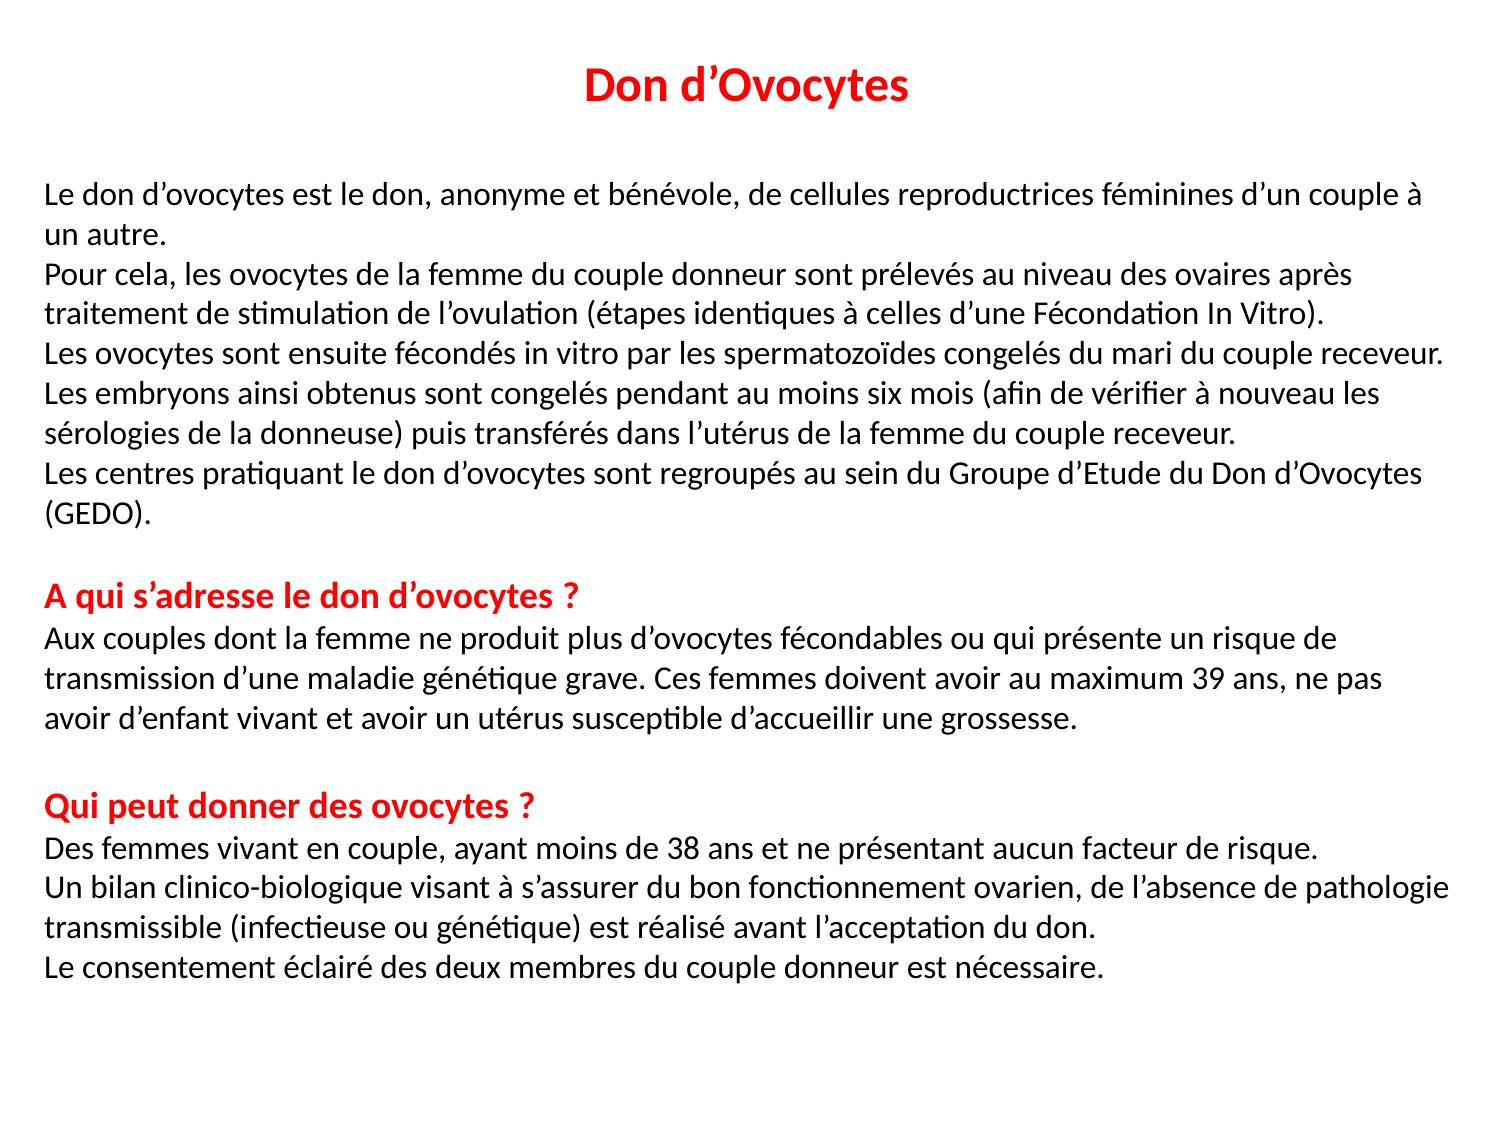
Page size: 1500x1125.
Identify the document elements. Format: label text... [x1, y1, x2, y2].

text_box Don d’Ovocytes Le don d’ovocytes est le don, anonyme et bénévole, de cellules reproductrices féminines d’un couple à un autre. Pour cela, les ovocytes de la femme du couple donneur sont prélevés au niveau des ovaires après traitement de stimulation de l’ovulation (étapes identiques à celles d’une Fécondation In Vitro). Les ovocytes sont ensuite fécondés in vitro par les spermatozoïdes congelés du mari du couple receveur. Les embryons ainsi obtenus sont congelés pendant au moins six mois (afin de vérifier à nouveau les sérologies de la donneuse) puis transférés dans l’utérus de la femme du couple receveur. Les centres pratiquant le don d’ovocytes sont regroupés au sein du Groupe d’Etude du Don d’Ovocytes (GEDO). A qui s’adresse le don d’ovocytes ? Aux couples dont la femme ne produit plus d’ovocytes fécondables ou qui présente un risque de transmission d’une maladie génétique grave. Ces femmes doivent avoir au maximum 39 ans, ne pas avoir d’enfant vivant et avoir un utérus susceptible d’accueillir une grossesse. Qui peut donner des ovocytes ? Des femmes vivant en couple, ayant moins de 38 ans et ne présentant aucun facteur de risque. Un bilan clinico-biologique visant à s’assurer du bon fonctionnement ovarien, de l’absence de pathologie transmissible (infectieuse ou génétique) est réalisé avant l’acceptation du don. Le consentement éclairé des deux membres du couple donneur est nécessaire. [29, 44, 1471, 1073]
